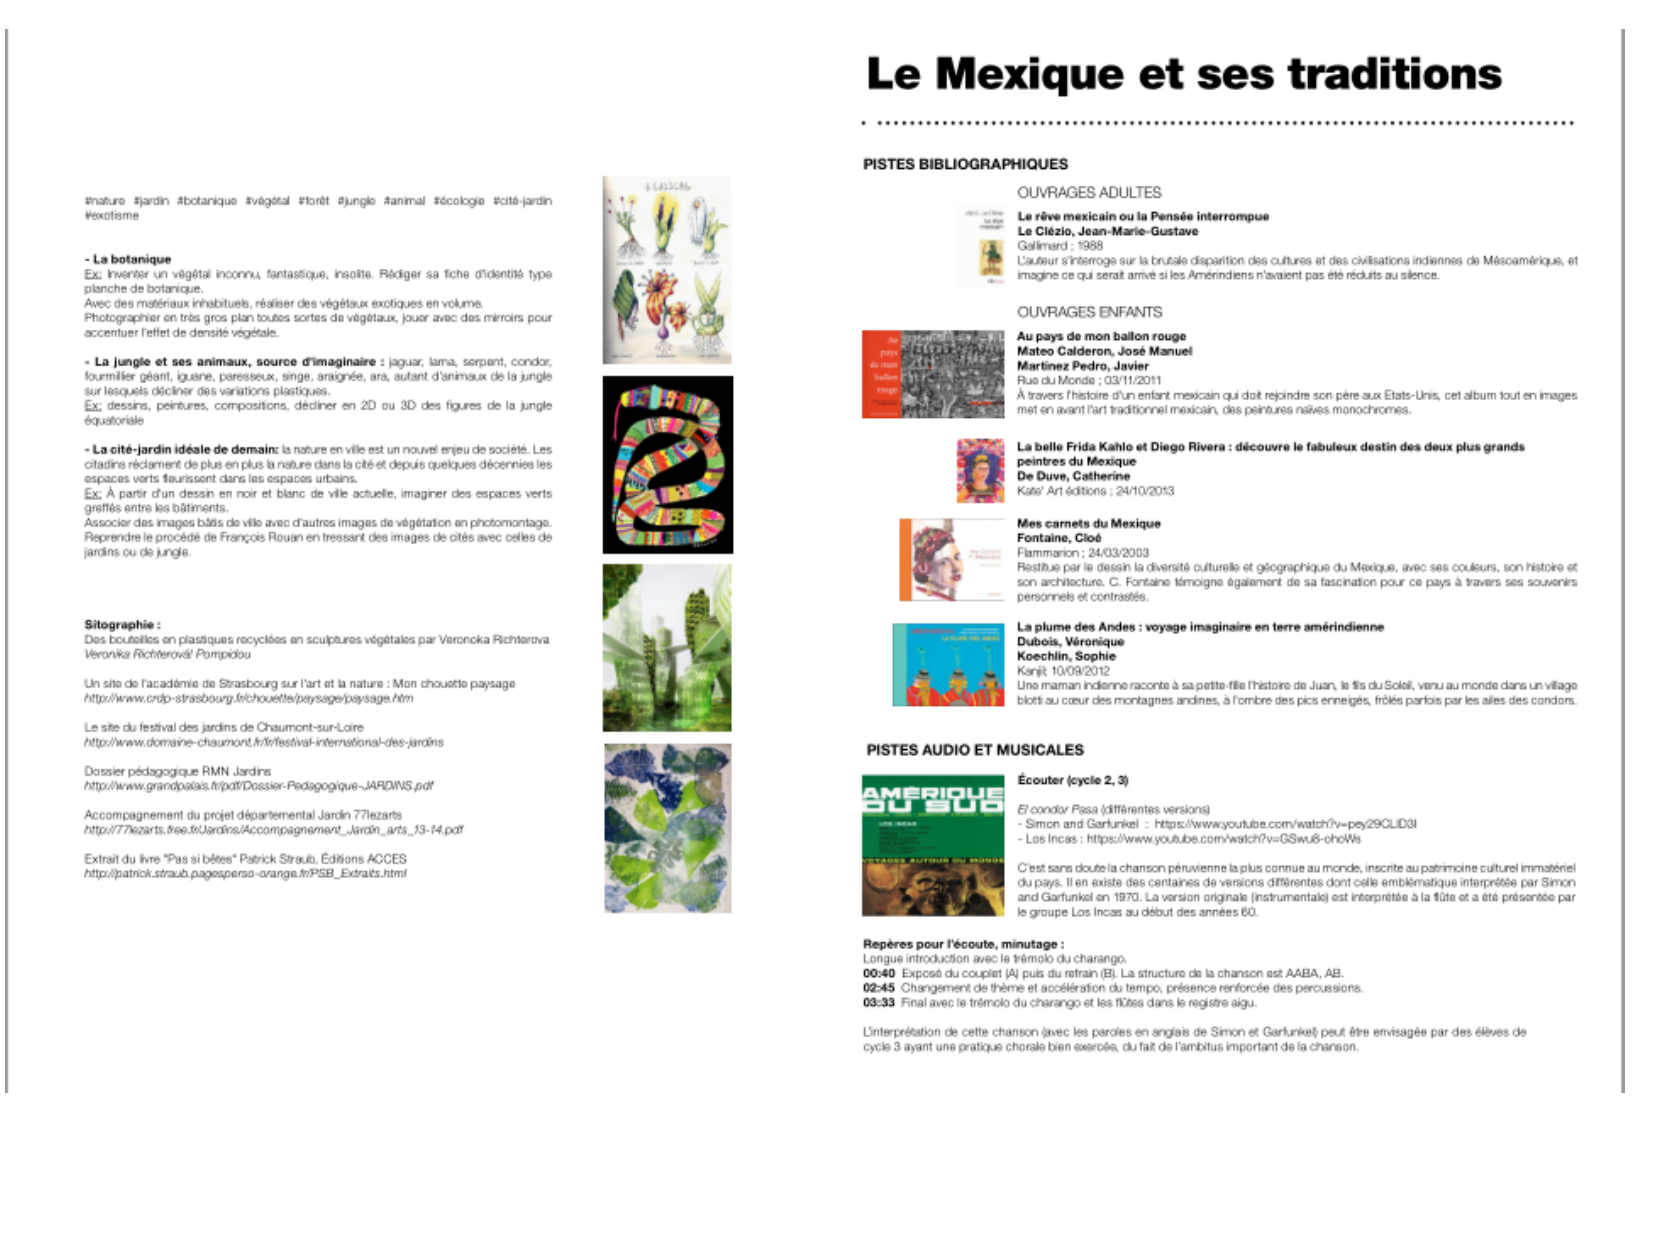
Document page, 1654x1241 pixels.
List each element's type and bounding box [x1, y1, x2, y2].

picture [5, 29, 1625, 1093]
